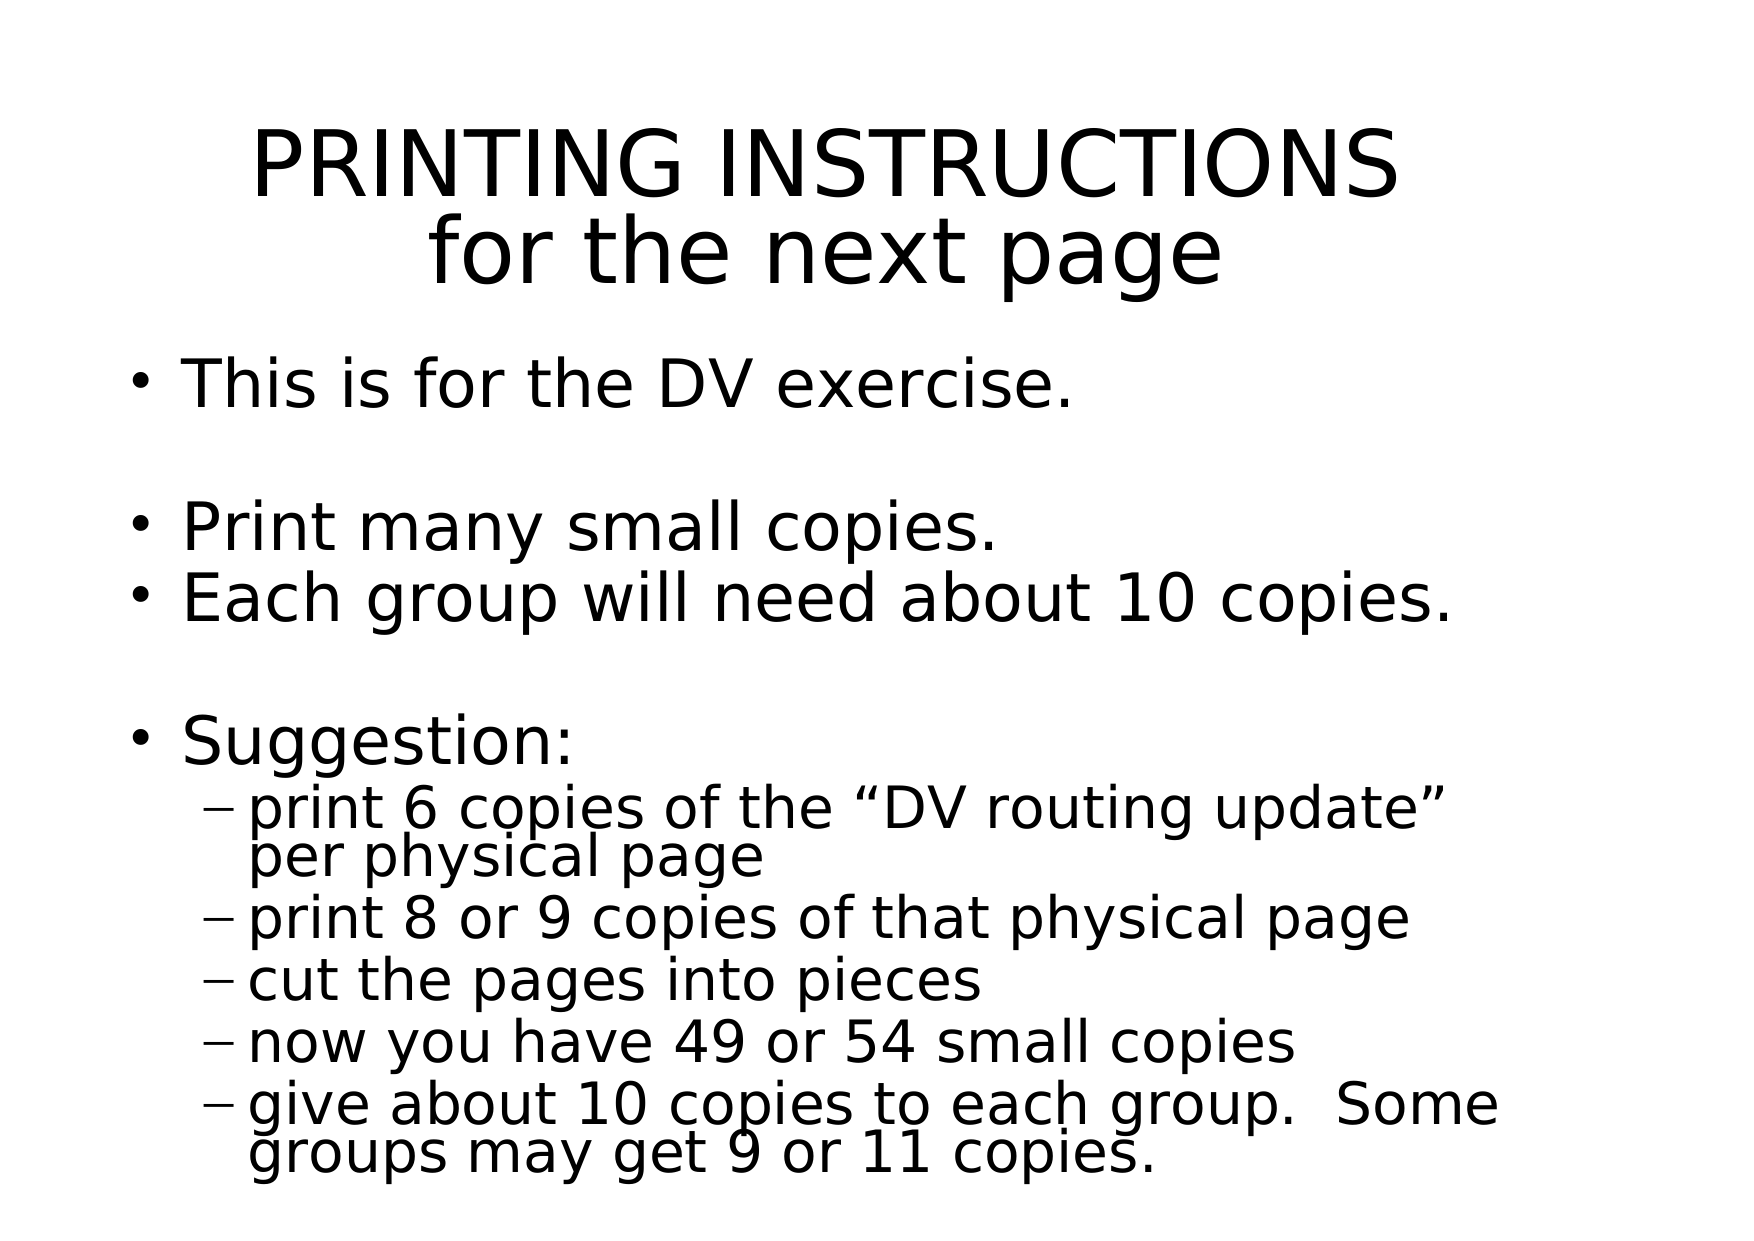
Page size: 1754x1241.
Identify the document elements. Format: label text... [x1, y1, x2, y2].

list This is for the DV exercise. Print many small copies. Each group will need about 10 copies. Suggestion: print 6 copies of the “DV routing update” per physical page print 8 or 9 copies of that physical page cut the pages into pieces now you have 49 or 54 small copies give about 10 copies to each group. Some groups may get 9 or 11 copies. [114, 355, 1521, 1214]
title PRINTING INSTRUCTIONS for the next page [123, 109, 1530, 318]
